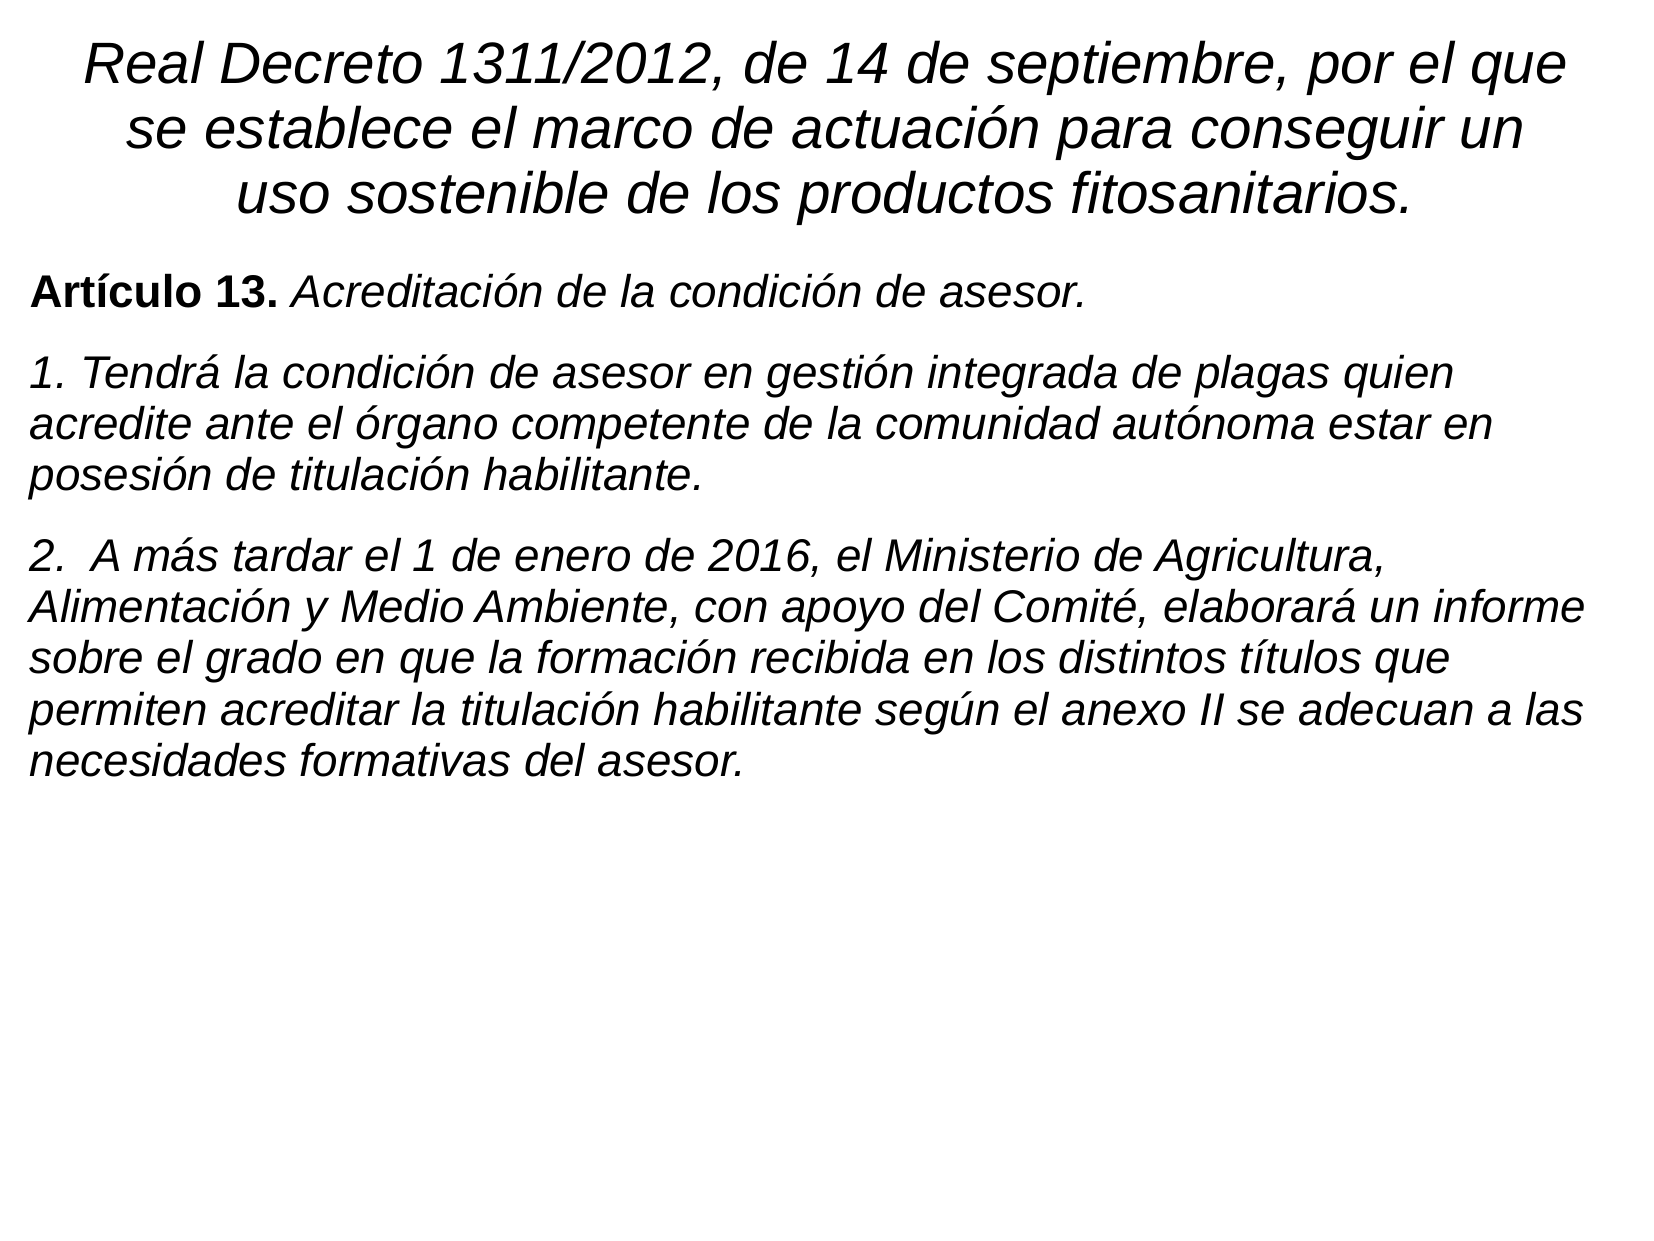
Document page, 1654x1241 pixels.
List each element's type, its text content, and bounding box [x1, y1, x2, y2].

title Real Decreto 1311/2012, de 14 de septiembre, por el que se establece el marco de actuación para conseguir un uso sostenible de los productos fitosanitarios. [82, 30, 1571, 226]
list Artículo 13. Acreditación de la condición de asesor. 1. Tendrá la condición de asesor en gestión integrada de plagas quien acredite ante el órgano competente de la comunidad autónoma estar en posesión de titulación habilitante. 2. A más tardar el 1 de enero de 2016, el Ministerio de Agricultura, Alimentación y Medio Ambiente, con apoyo del Comité, elaborará un informe sobre el grado en que la formación recibida en los distintos títulos que permiten acreditar la titulación habilitante según el anexo II se adecuan a las necesidades formativas del asesor. [29, 265, 1625, 1241]
